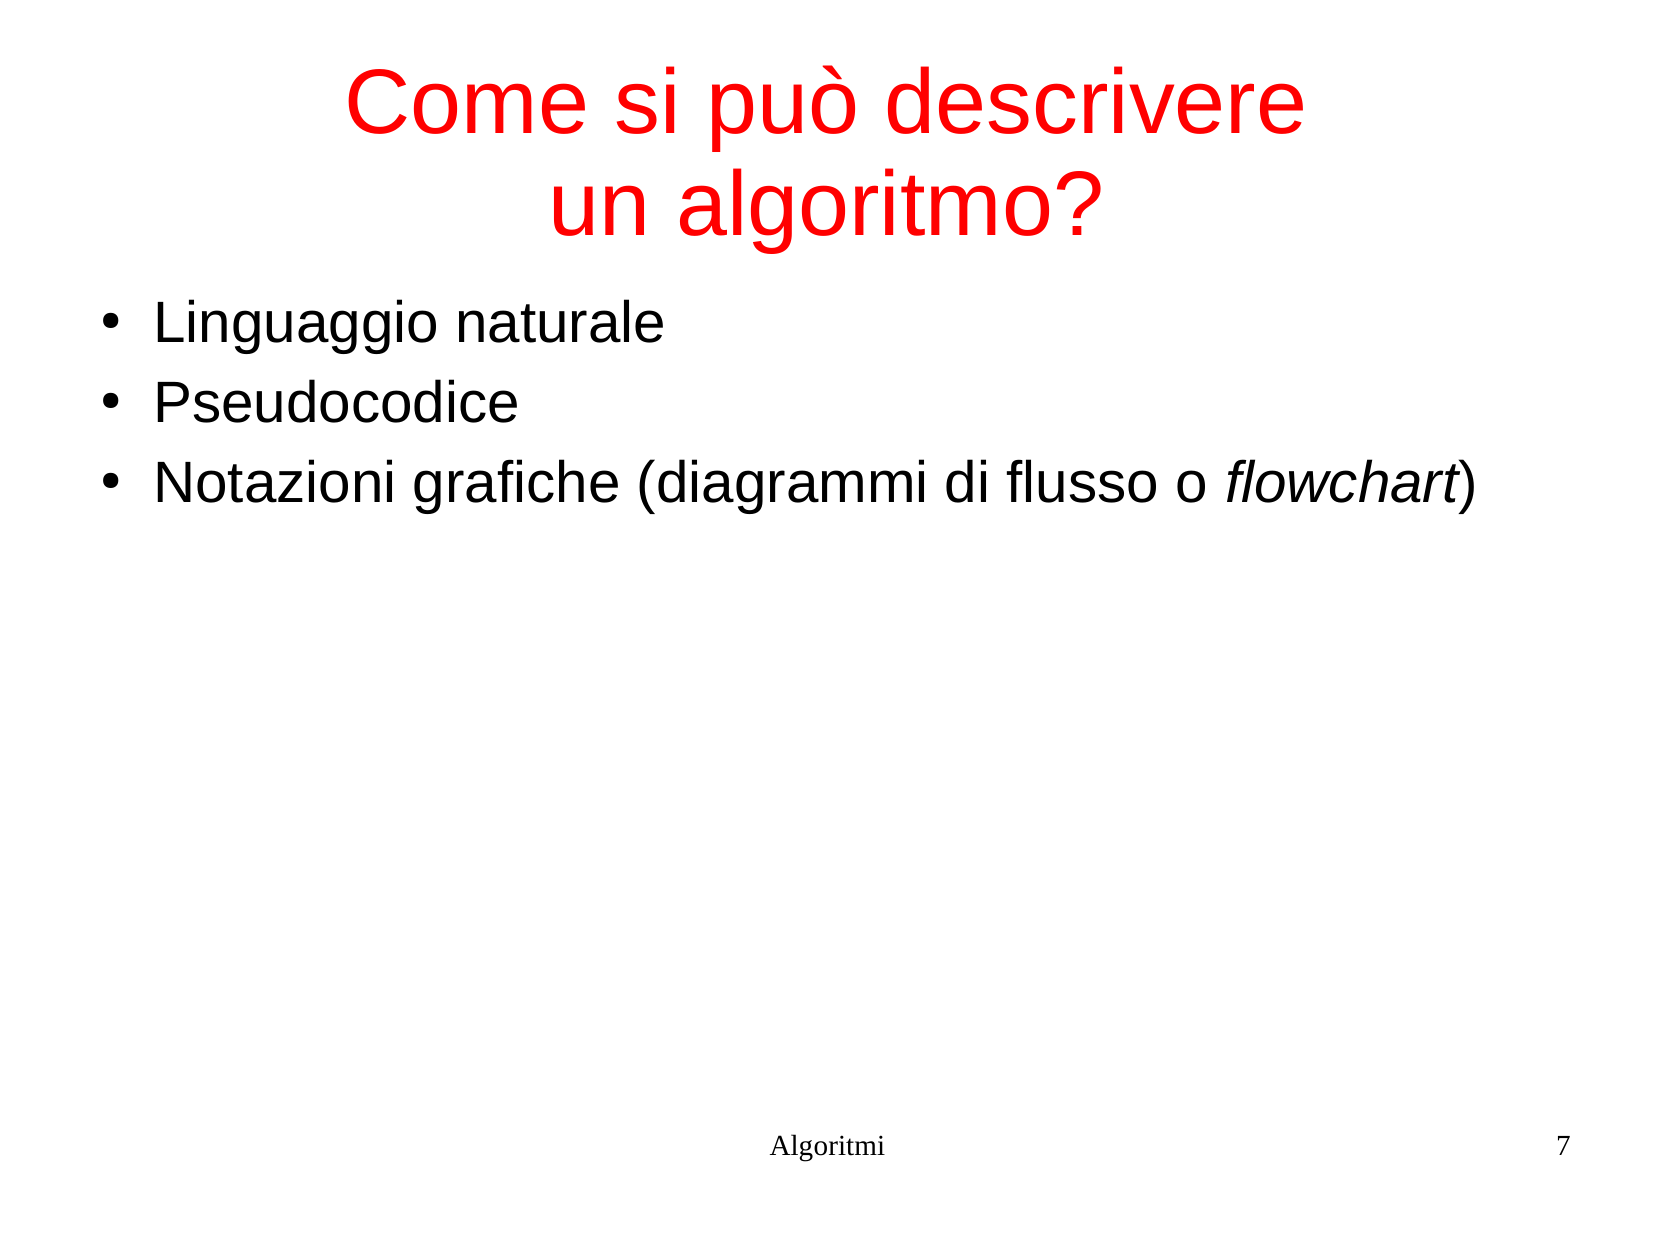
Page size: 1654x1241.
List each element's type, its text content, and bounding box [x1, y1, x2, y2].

list Linguaggio naturale Pseudocodice Notazioni grafiche (diagrammi di flusso o flowchart) [82, 290, 1571, 1088]
title Come si può descrivere un algoritmo? [82, 49, 1571, 257]
